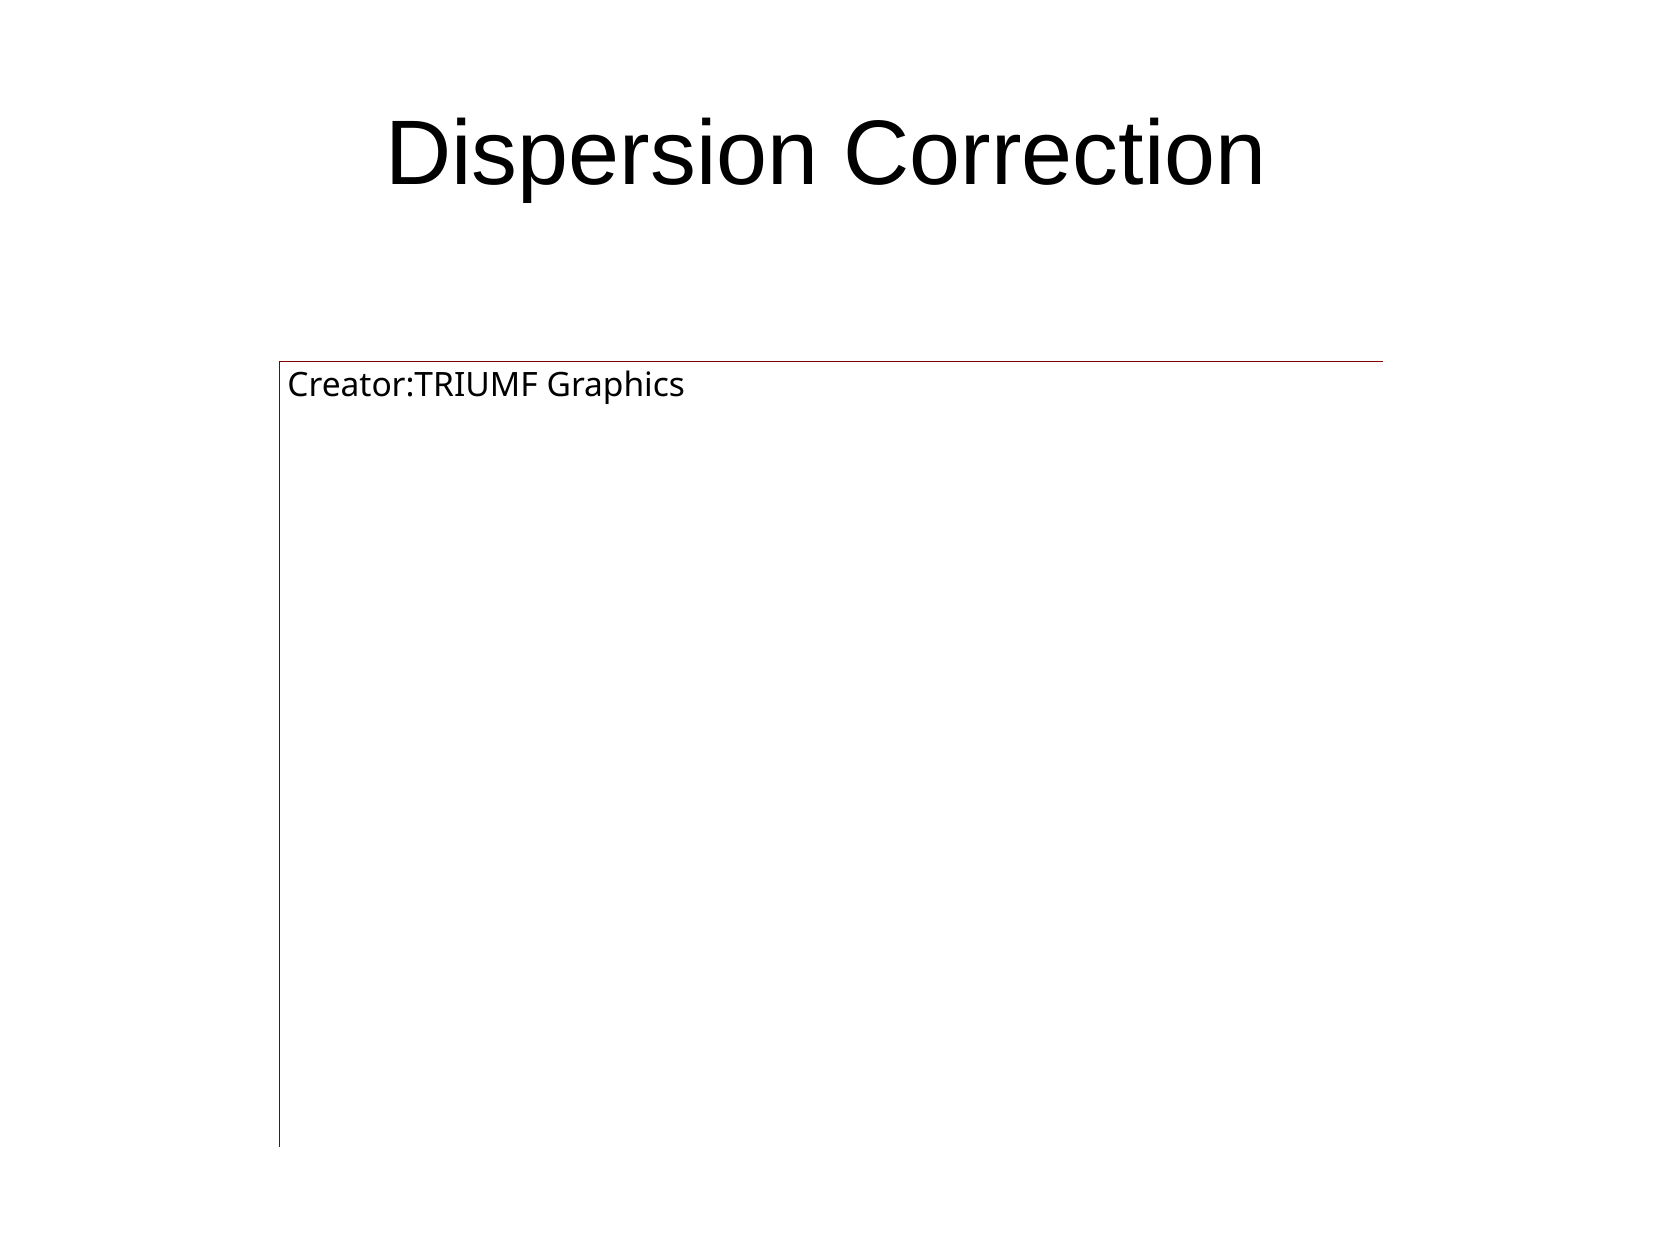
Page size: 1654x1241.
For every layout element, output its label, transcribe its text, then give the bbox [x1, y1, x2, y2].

picture [276, 359, 1383, 1147]
title Dispersion Correction [82, 56, 1571, 250]
